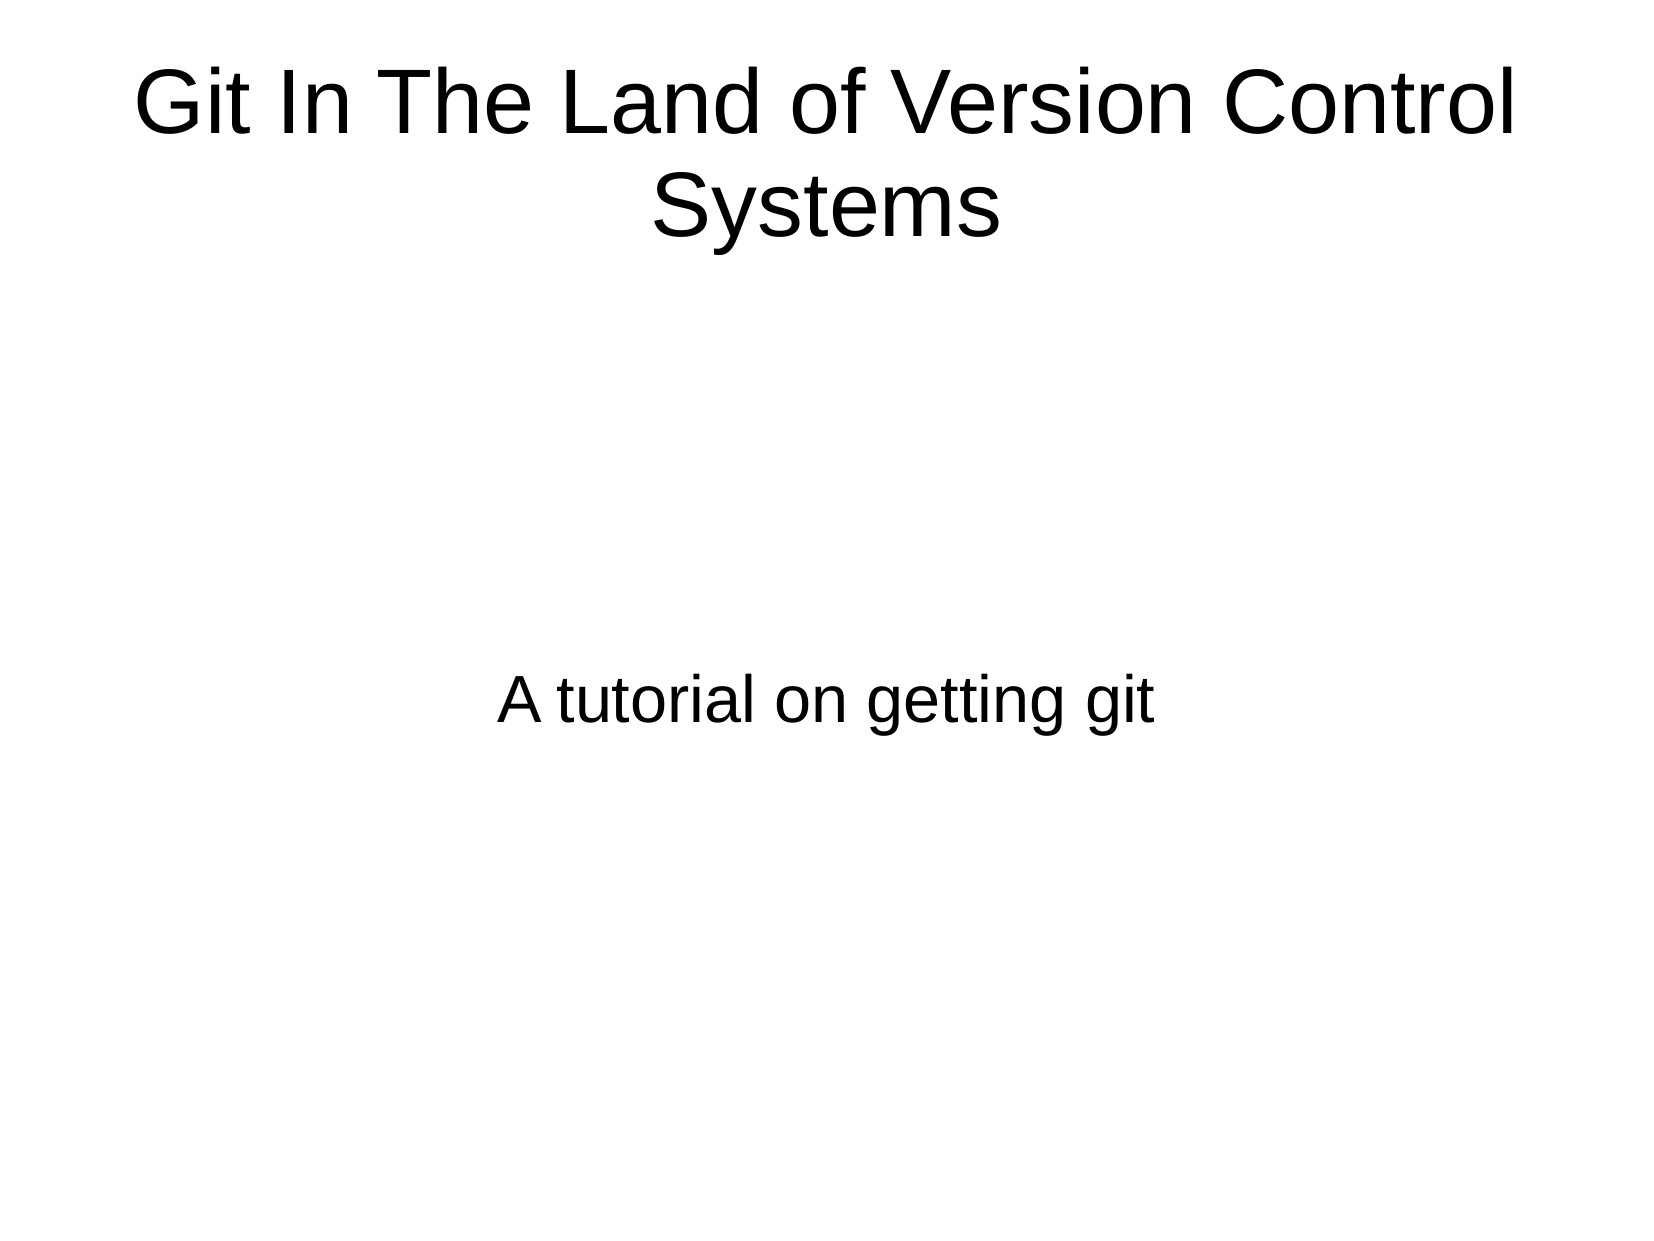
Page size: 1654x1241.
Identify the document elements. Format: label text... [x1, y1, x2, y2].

subtitle A tutorial on getting git [82, 297, 1571, 1102]
title Git In The Land of Version Control Systems [82, 50, 1571, 256]
